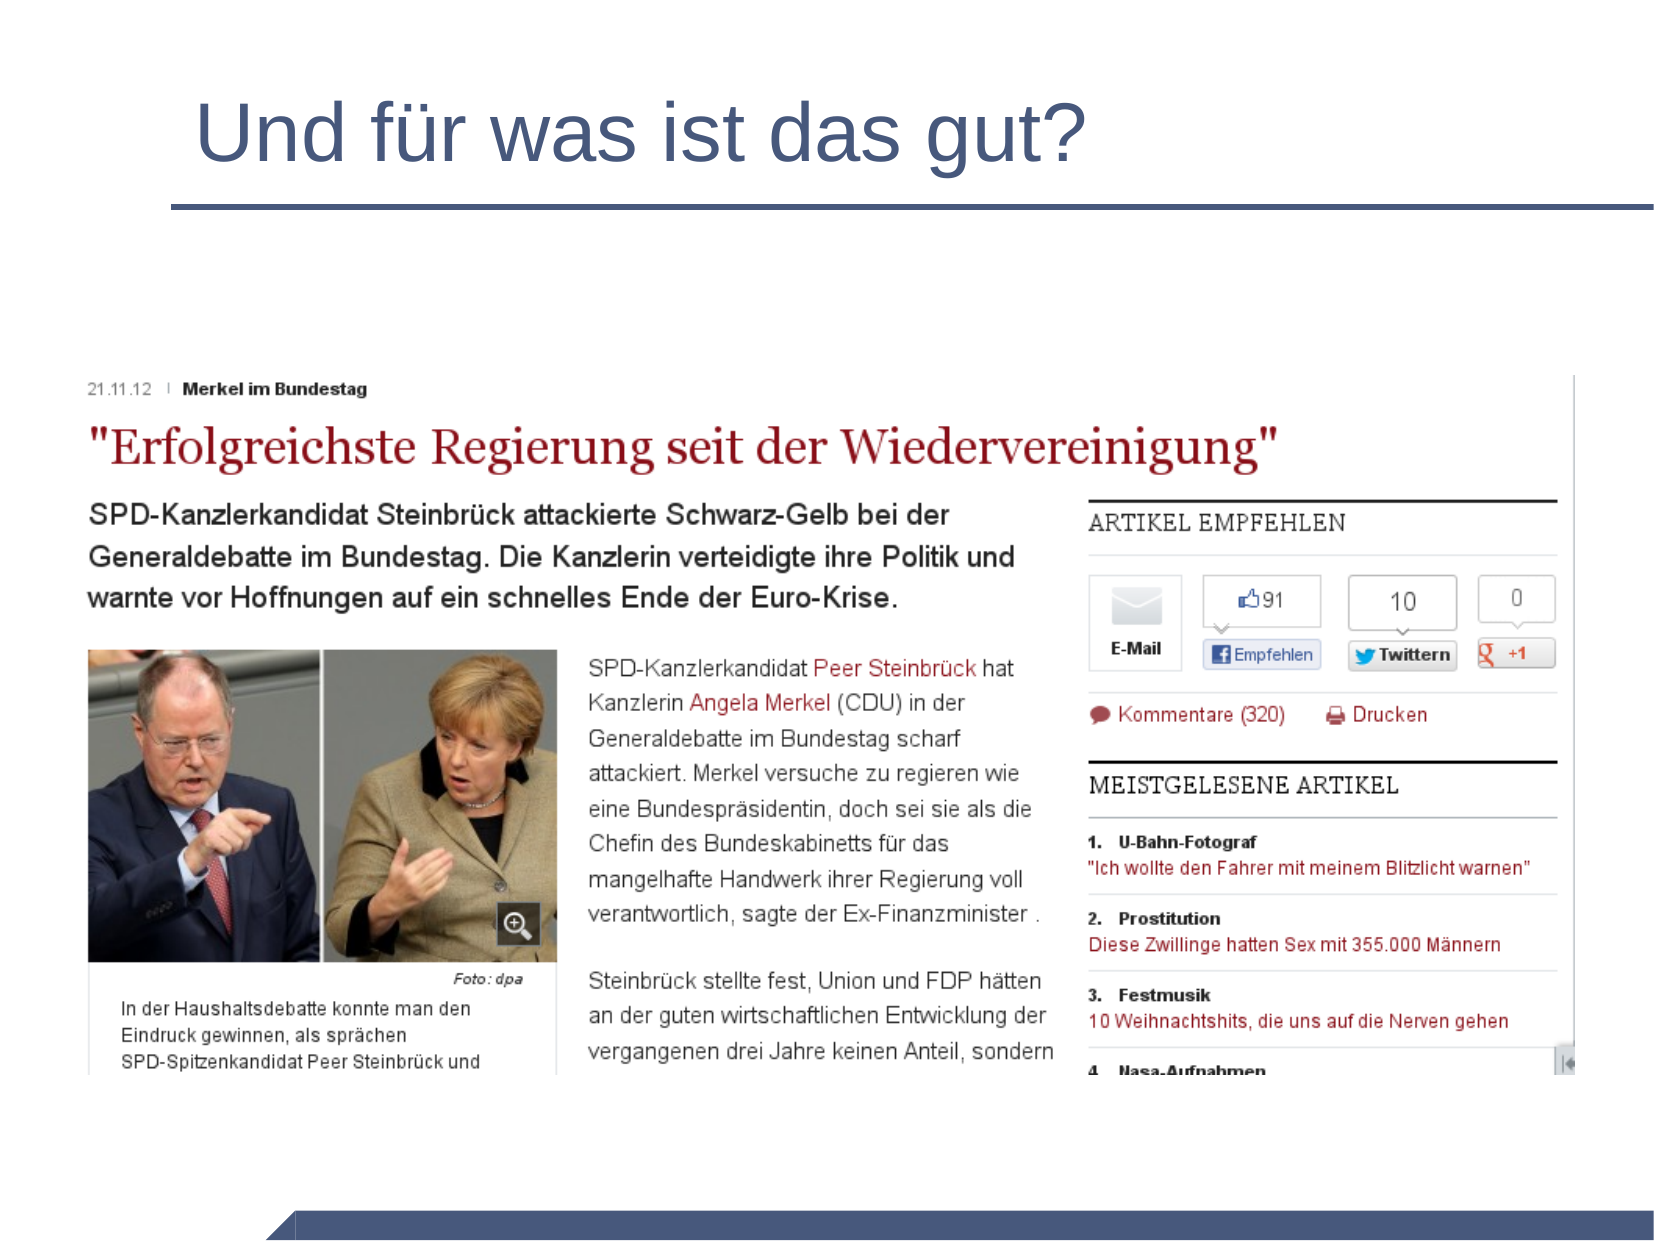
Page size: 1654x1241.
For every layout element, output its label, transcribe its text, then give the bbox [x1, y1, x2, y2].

title Und für was ist das gut? [194, 29, 1530, 237]
picture [79, 375, 1575, 1075]
